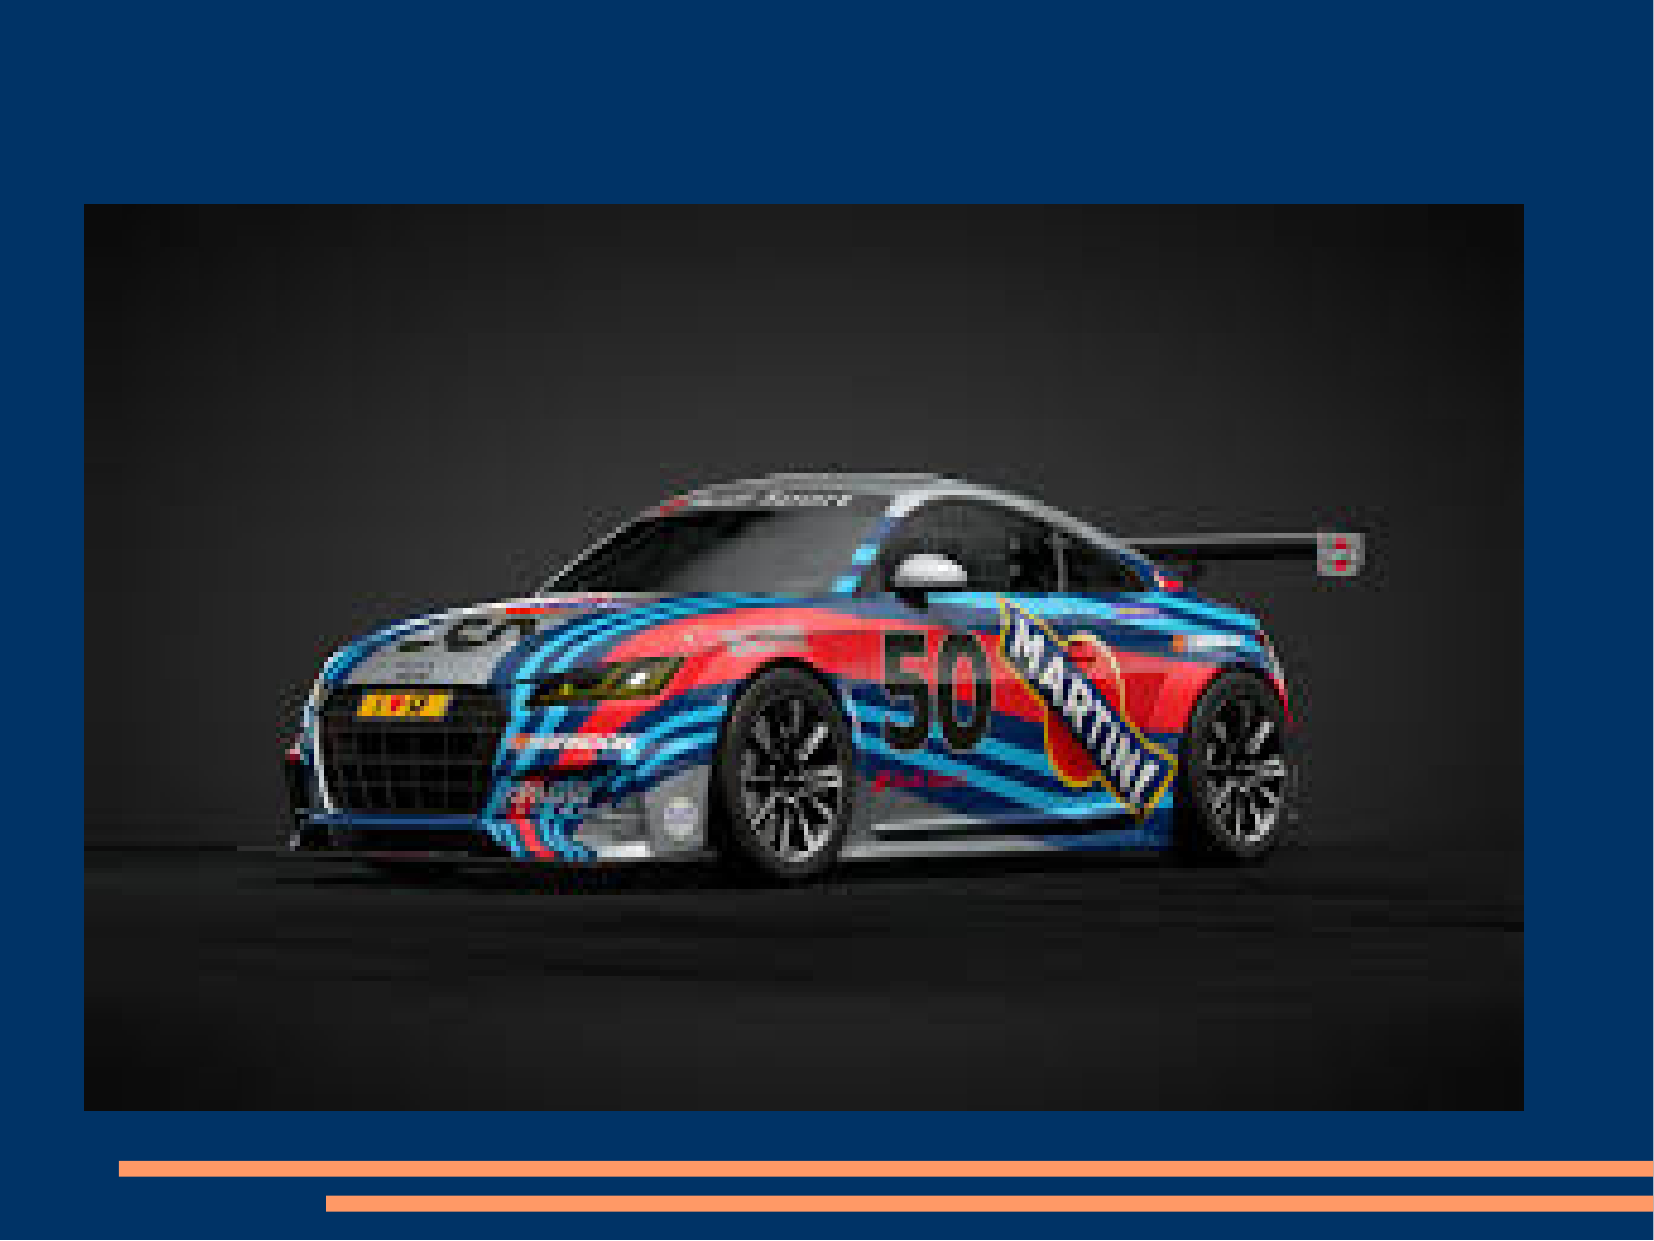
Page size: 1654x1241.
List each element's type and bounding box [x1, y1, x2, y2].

picture [84, 204, 1524, 1111]
